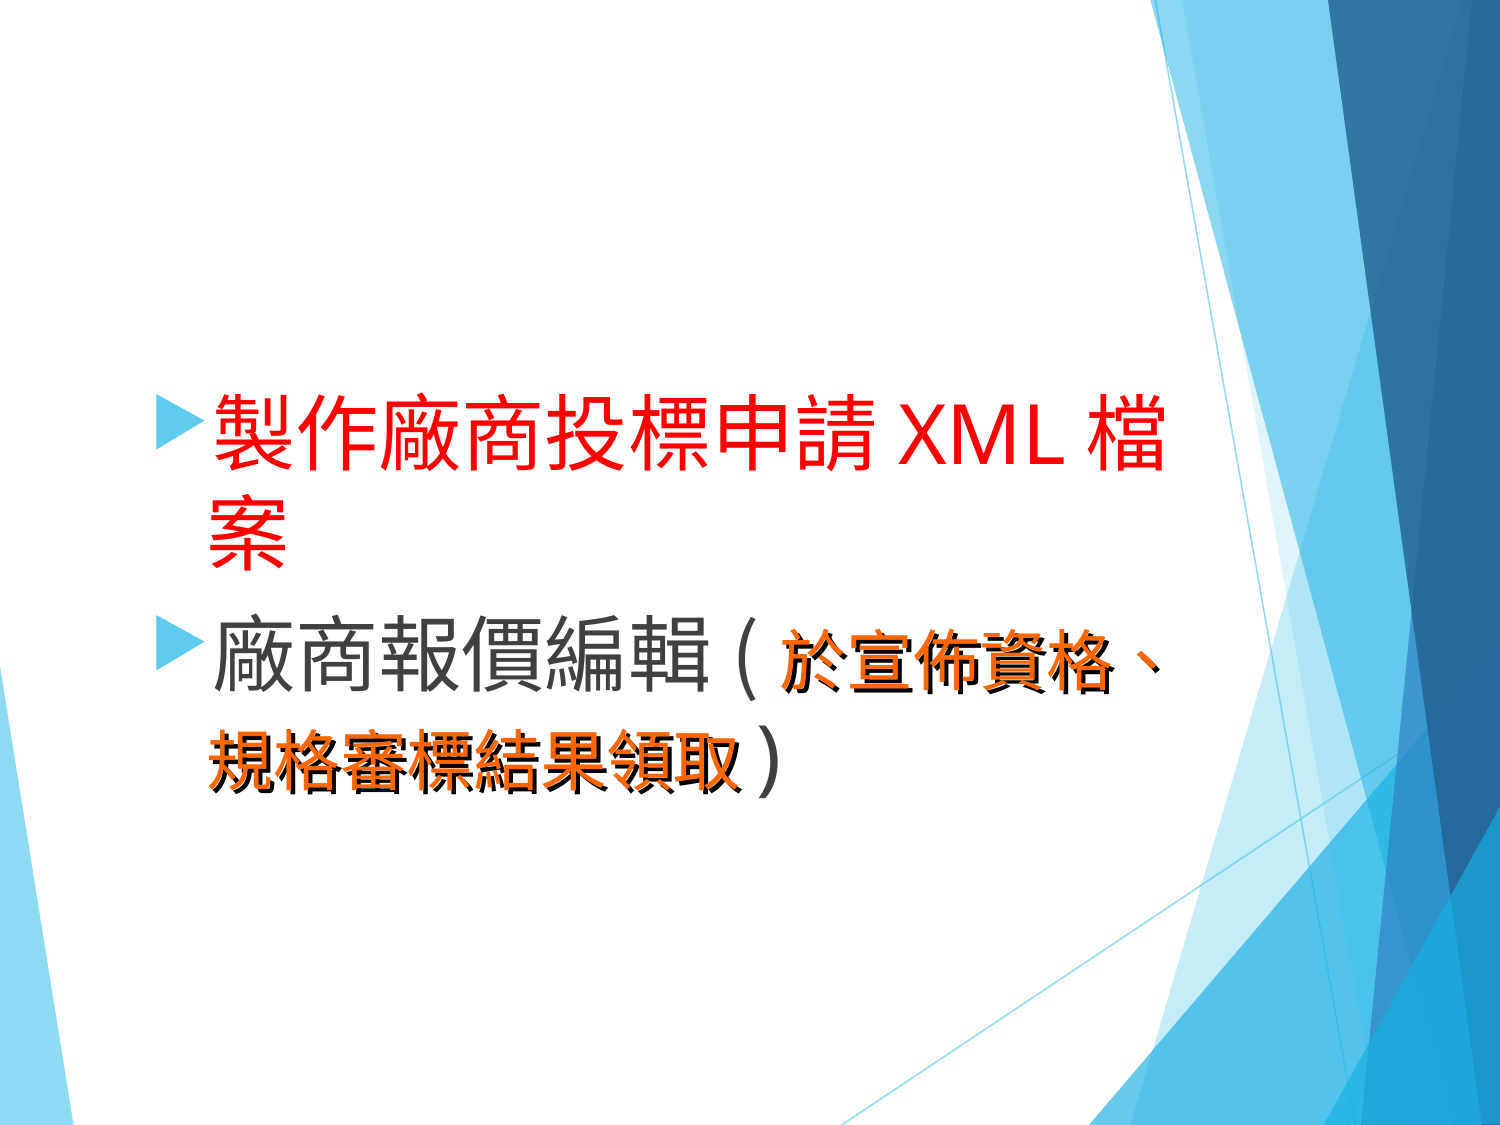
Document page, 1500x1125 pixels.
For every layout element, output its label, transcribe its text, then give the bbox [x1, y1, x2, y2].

text_box 製作廠商投標申請XML檔案 廠商報價編輯(於宣佈資格、規格審標結果領取) [135, 373, 1247, 764]
